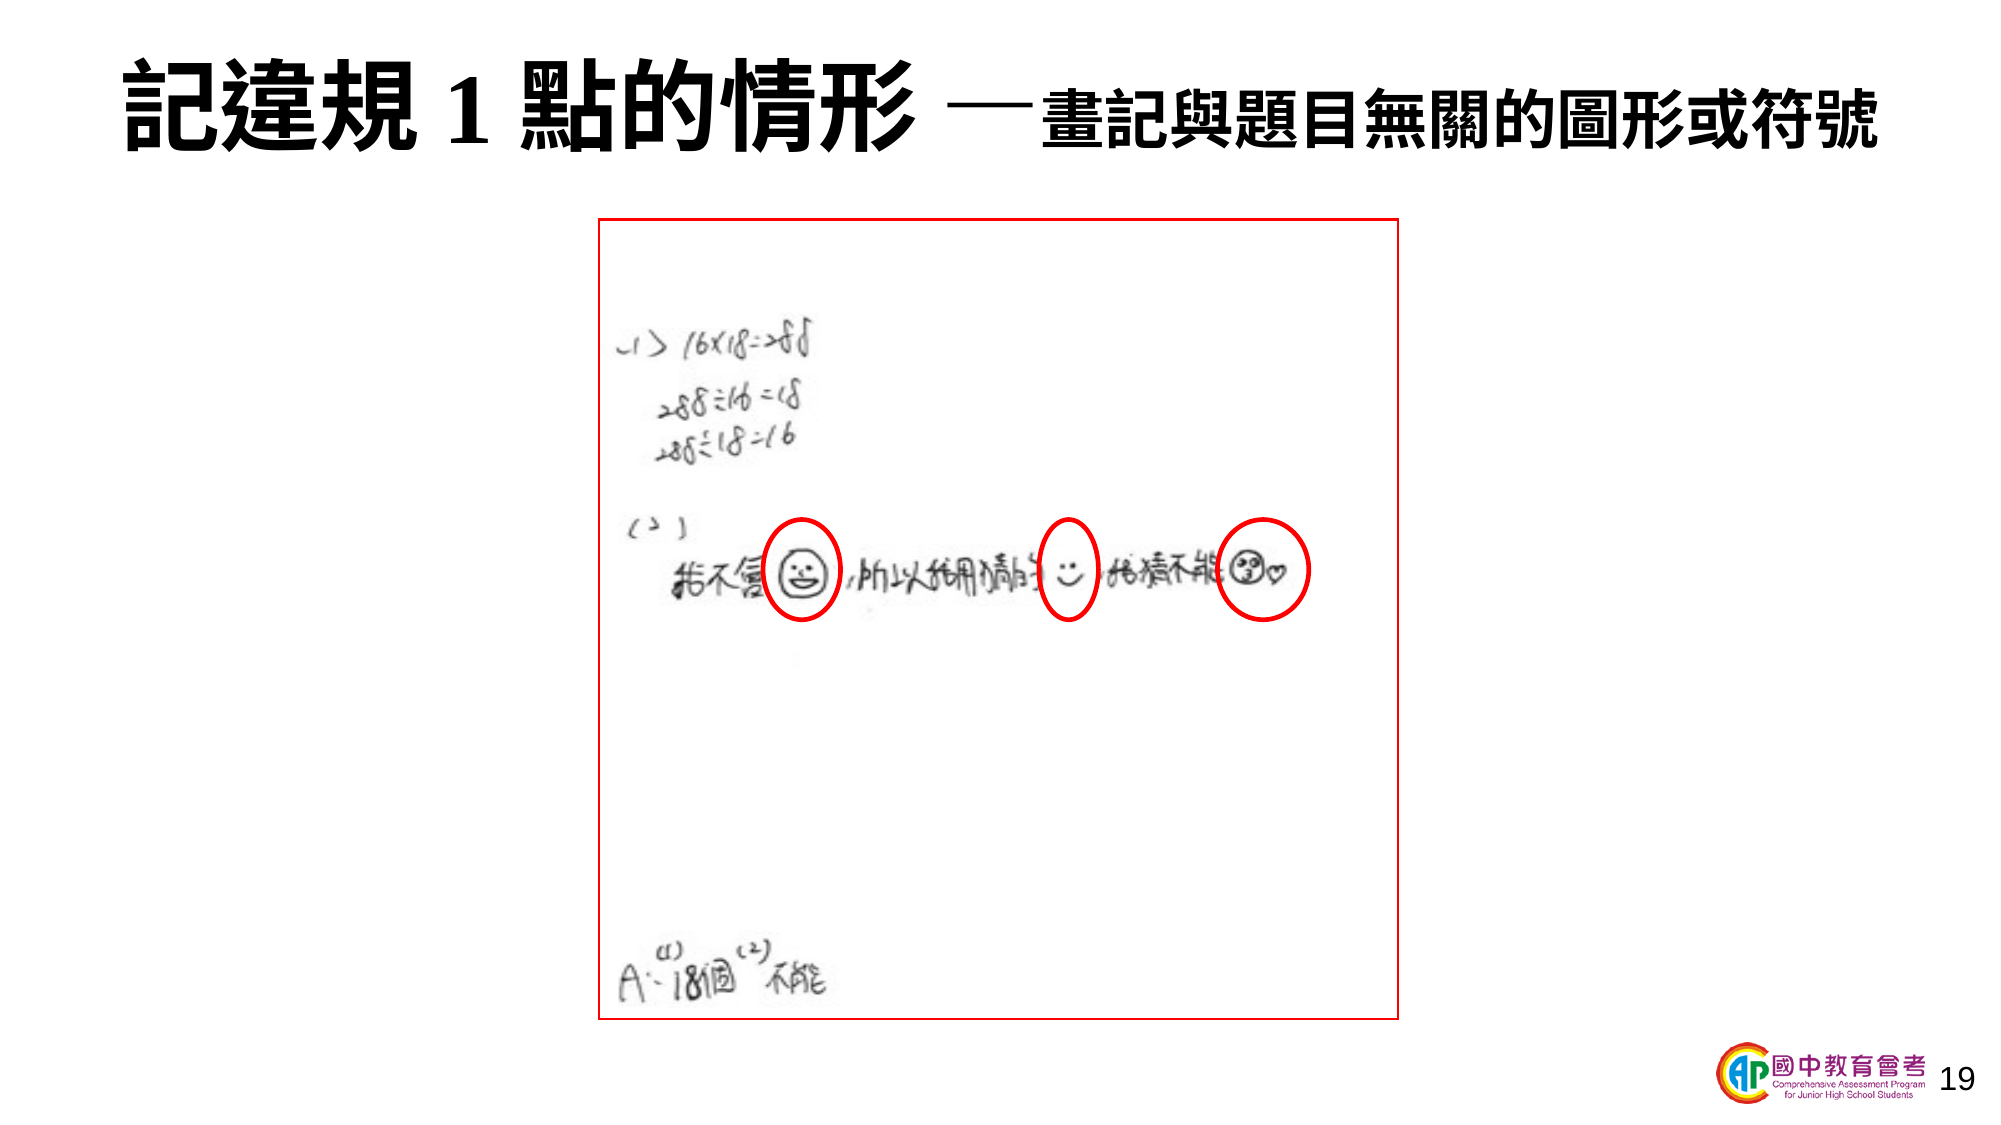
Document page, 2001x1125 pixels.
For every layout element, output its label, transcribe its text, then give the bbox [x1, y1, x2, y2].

text_box [1923, 1047, 2000, 1108]
picture [600, 220, 1397, 1018]
title 記違規1點的情形 —畫記與題目無關的圖形或符號 [46, 2, 1953, 220]
